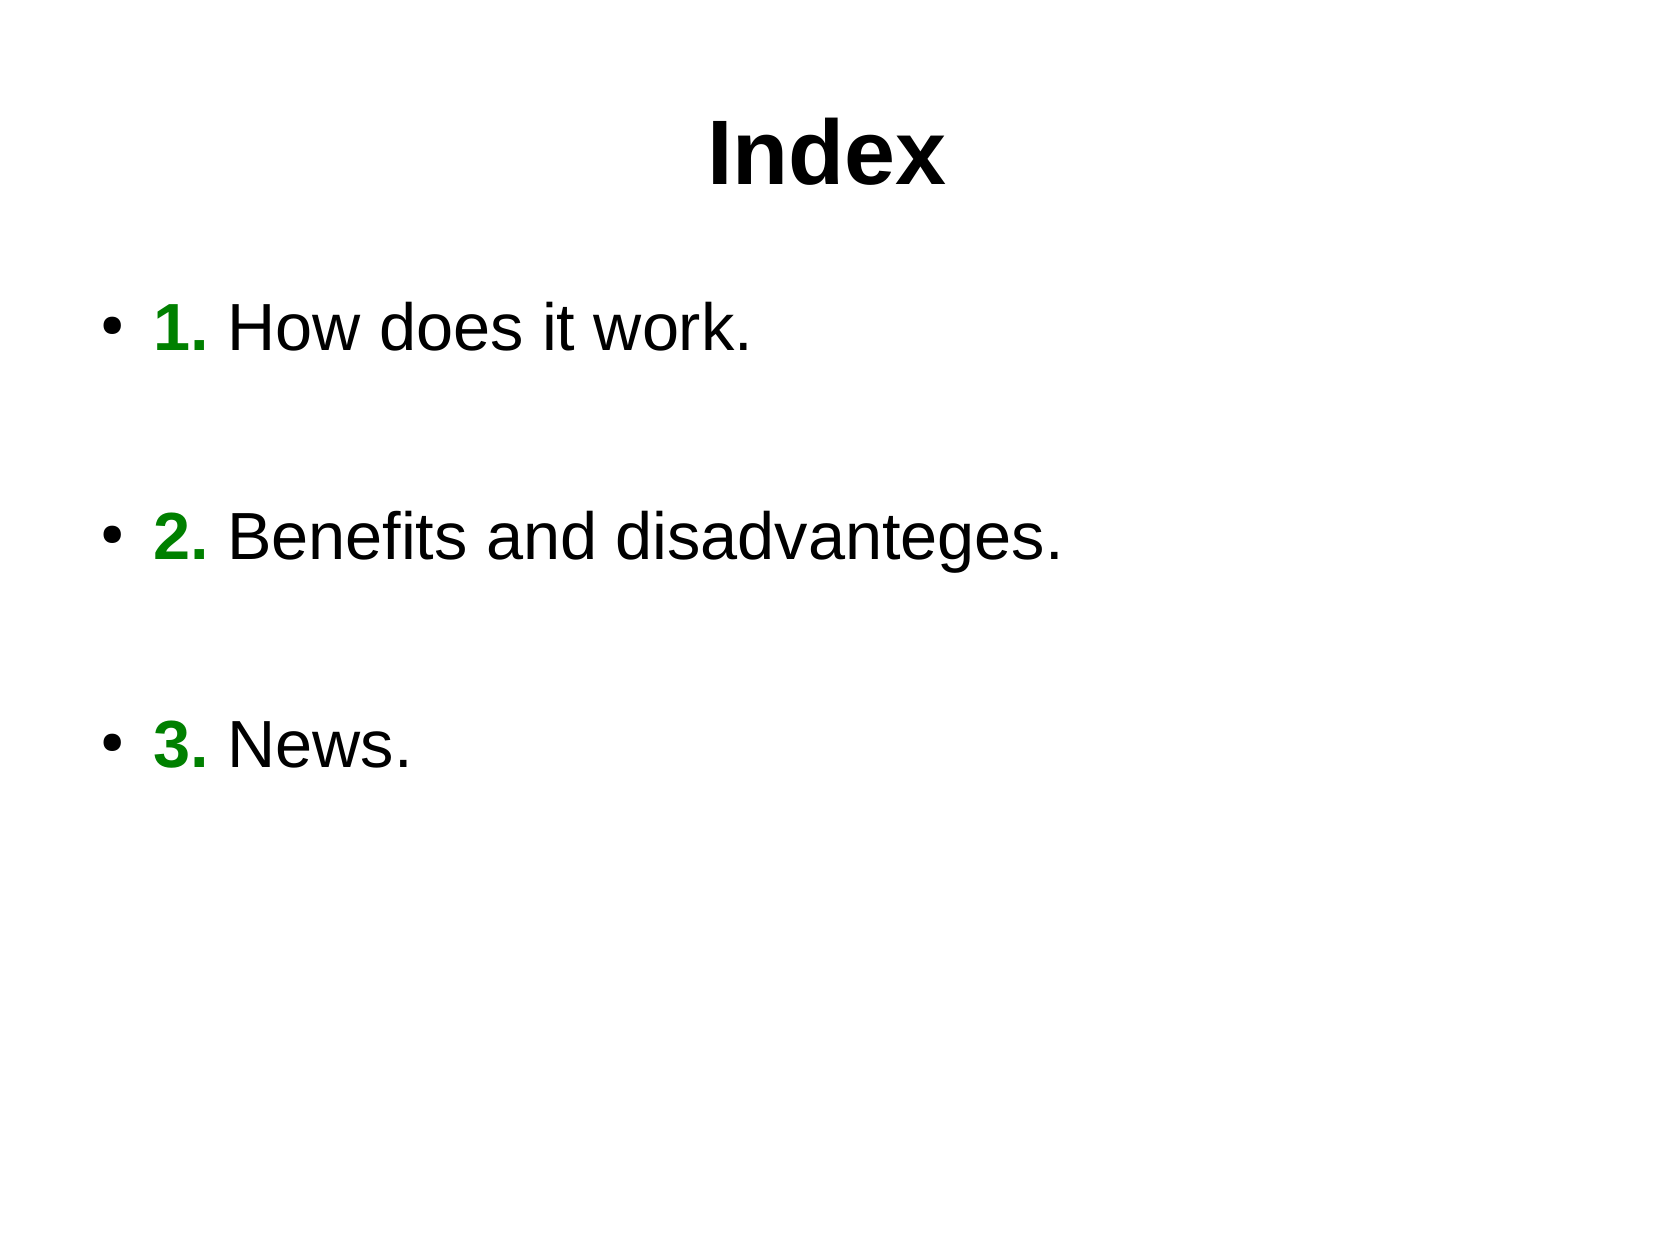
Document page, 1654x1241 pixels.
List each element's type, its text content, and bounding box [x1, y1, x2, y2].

list 1. How does it work. 2. Benefits and disadvanteges. 3. News. [82, 290, 1571, 1109]
title Index [82, 49, 1571, 257]
